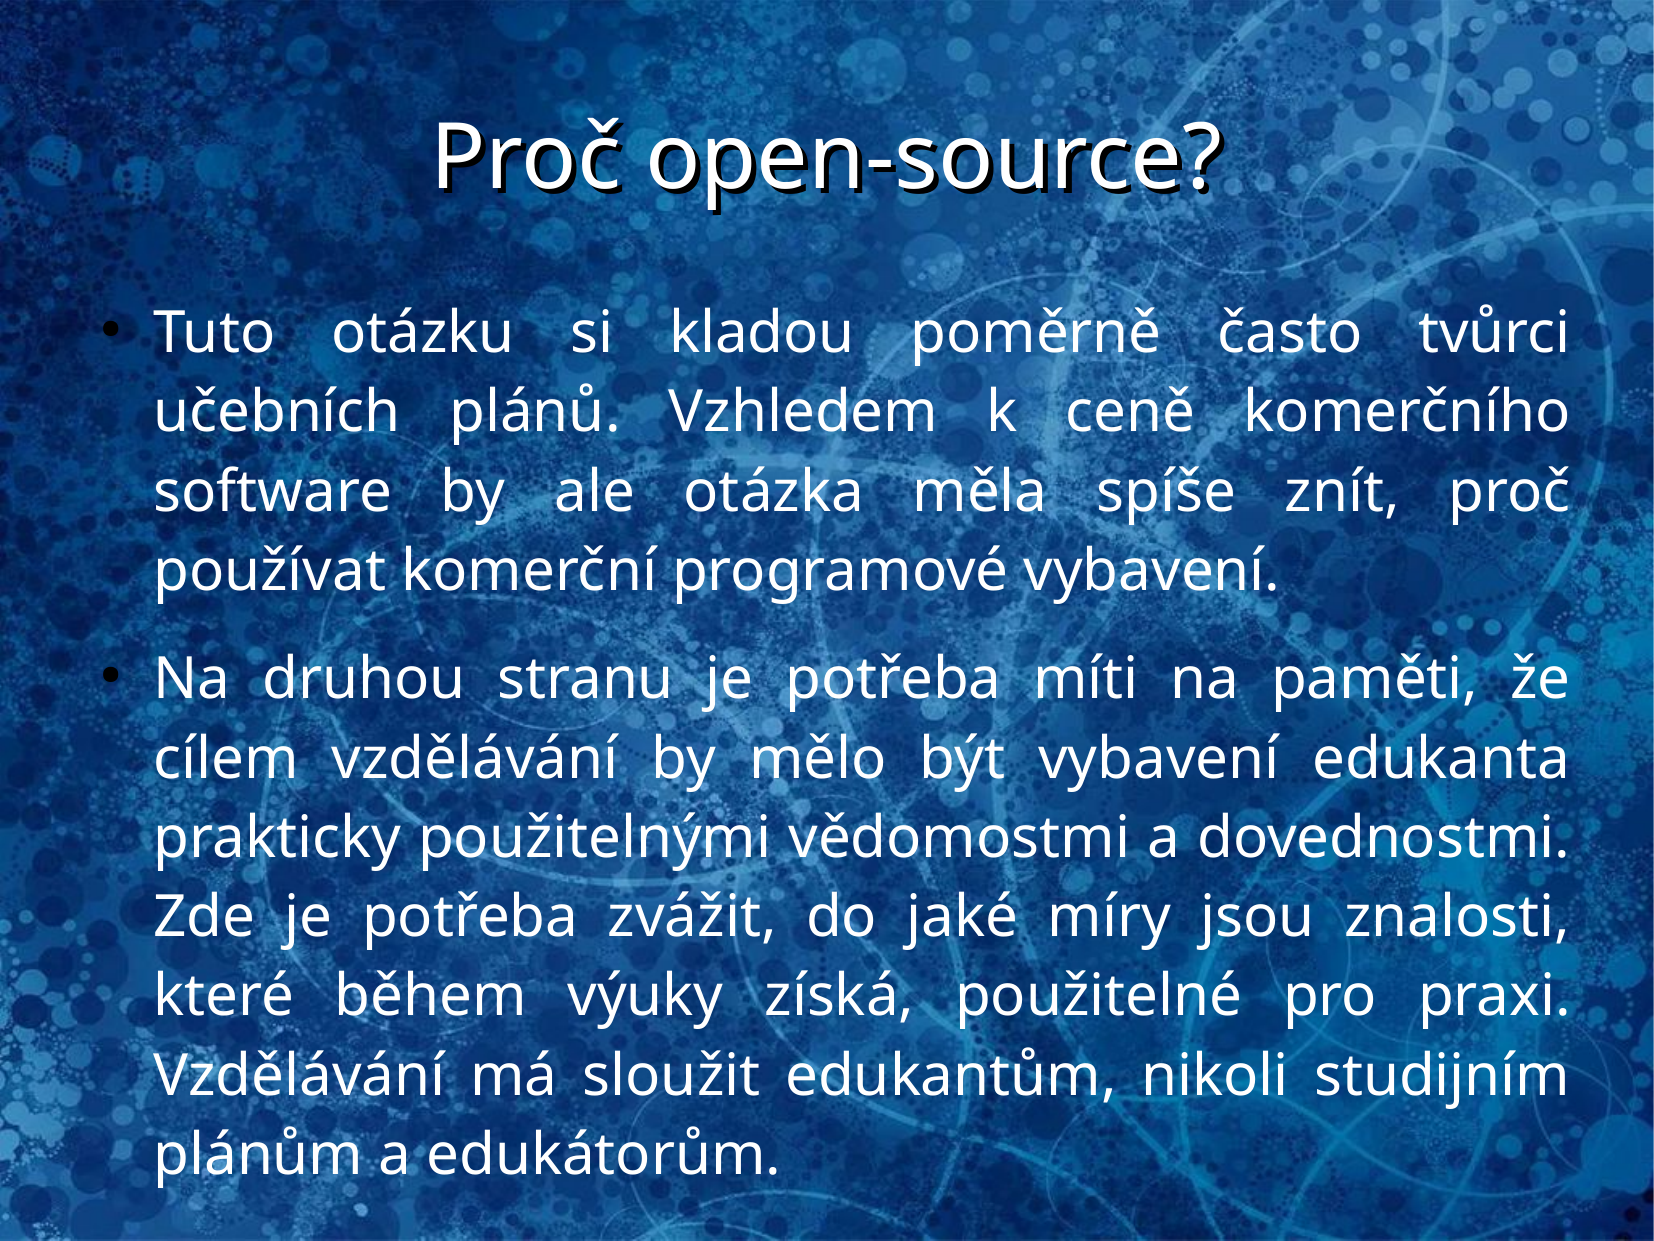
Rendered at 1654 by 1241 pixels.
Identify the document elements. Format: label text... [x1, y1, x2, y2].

list Tuto otázku si kladou poměrně často tvůrci učebních plánů. Vzhledem k ceně komerčního software by ale otázka měla spíše znít, proč používat komerční programové vybavení. Na druhou stranu je potřeba míti na paměti, že cílem vzdělávání by mělo být vybavení edukanta prakticky použitelnými vědomostmi a dovednostmi. Zde je potřeba zvážit, do jaké míry jsou znalosti, které během výuky získá, použitelné pro praxi. Vzdělávání má sloužit edukantům, nikoli studijním plánům a edukátorům. [82, 290, 1571, 1169]
title Proč open-source? [82, 49, 1571, 257]
picture [0, 0, 1654, 1241]
